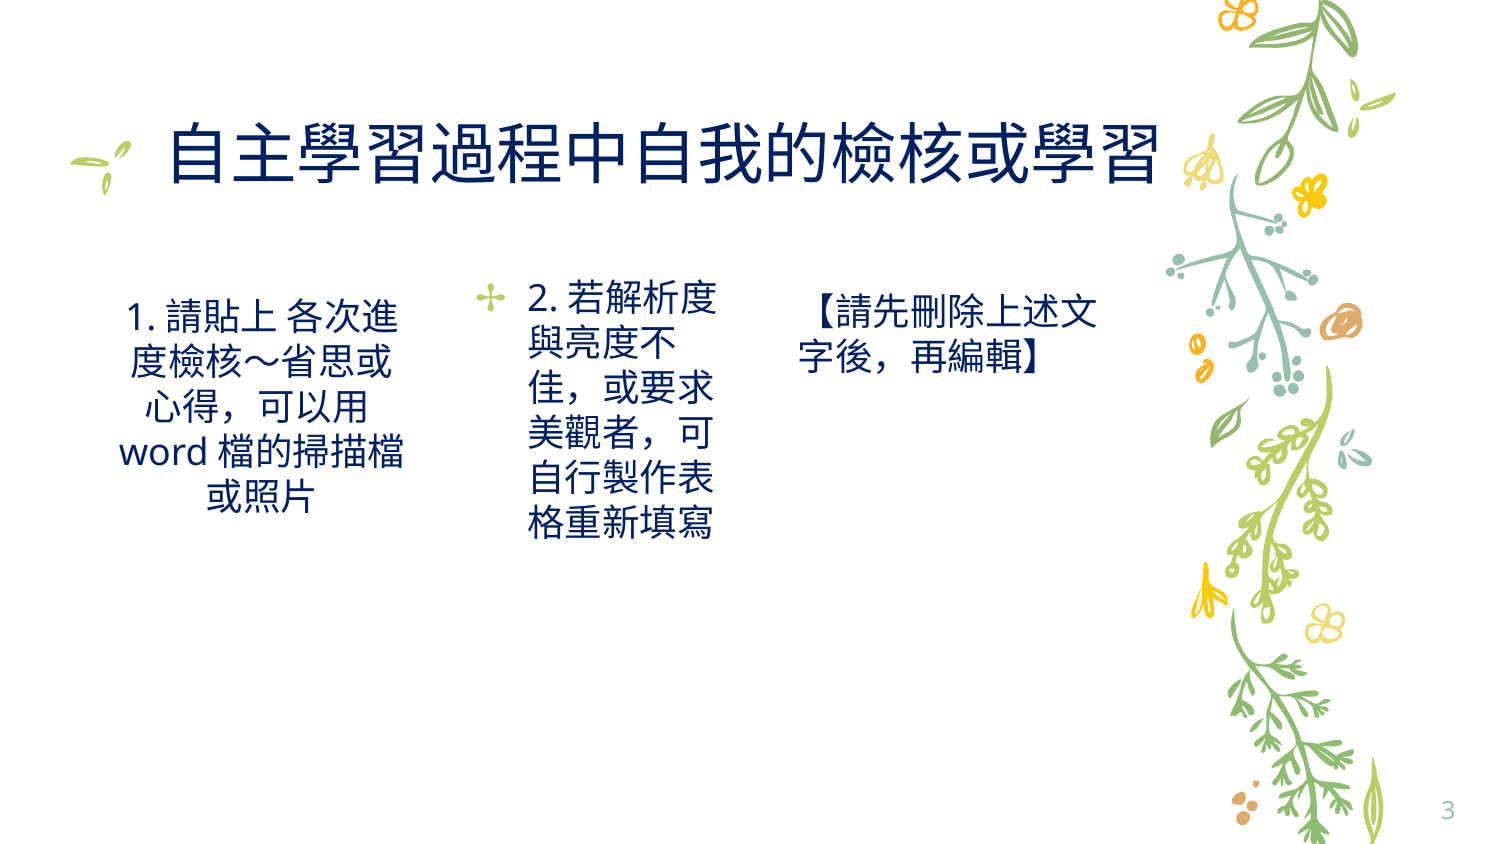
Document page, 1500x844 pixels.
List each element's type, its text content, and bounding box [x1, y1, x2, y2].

list 2.若解析度與亮度不佳，或要求美觀者，可自行製作表格重新填寫 [437, 259, 755, 717]
slide_number 1 [1403, 779, 1494, 844]
title 自主學習過程中自我的檢核或學習 [148, 93, 1211, 287]
list 【請先刪除上述文字後，再編輯】 [782, 273, 1132, 731]
list 1.請貼上 各次進度檢核〜省思或心得，可以用word檔的掃描檔或照片 [103, 259, 421, 591]
